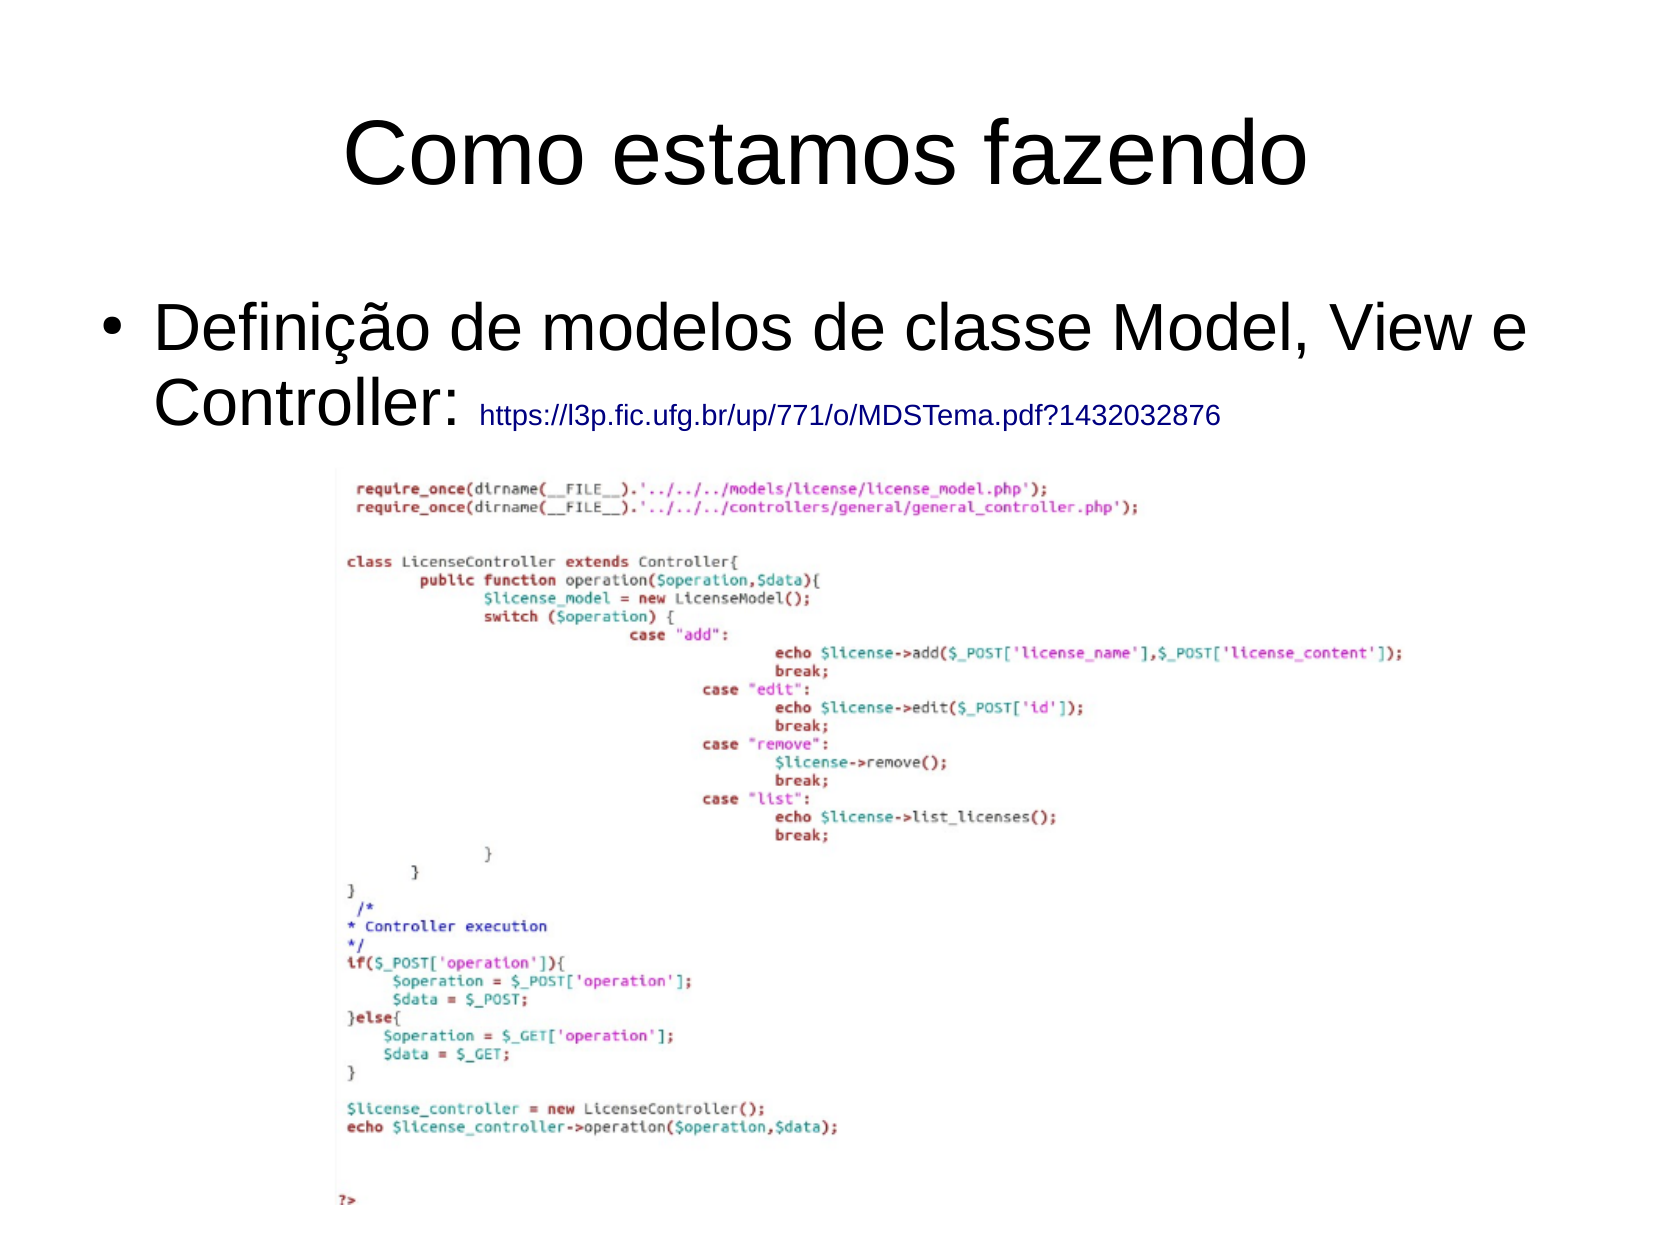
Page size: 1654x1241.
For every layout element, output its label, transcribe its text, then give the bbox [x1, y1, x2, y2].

title Como estamos fazendo [82, 49, 1571, 257]
list Definição de modelos de classe Model, View e Controller: https://l3p.fic.ufg.br/up/771/o/MDSTema.pdf?1432032876 [82, 290, 1571, 1010]
picture [315, 467, 1512, 1205]
